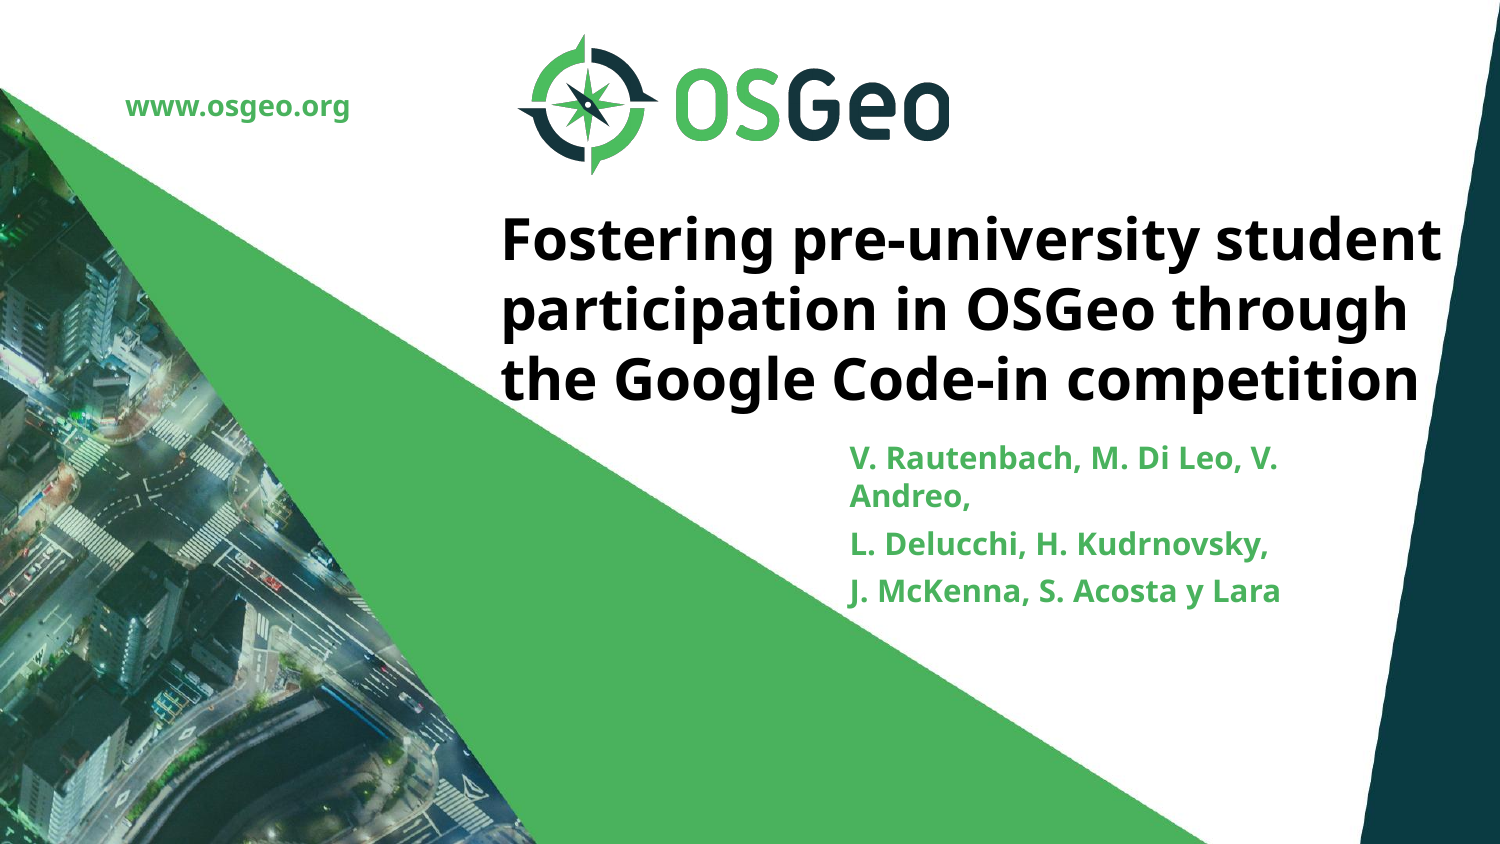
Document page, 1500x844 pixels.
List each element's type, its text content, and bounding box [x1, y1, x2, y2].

text_box V. Rautenbach, M. Di Leo, V. Andreo, L. Delucchi, H. Kudrnovsky, J. McKenna, S. Acosta y Lara [838, 432, 1410, 625]
picture [0, 0, 1500, 844]
text_box www.osgeo.org [113, 81, 381, 128]
text_box Fostering pre-university student participation in OSGeo through the Google Code-in competition [488, 196, 1500, 458]
